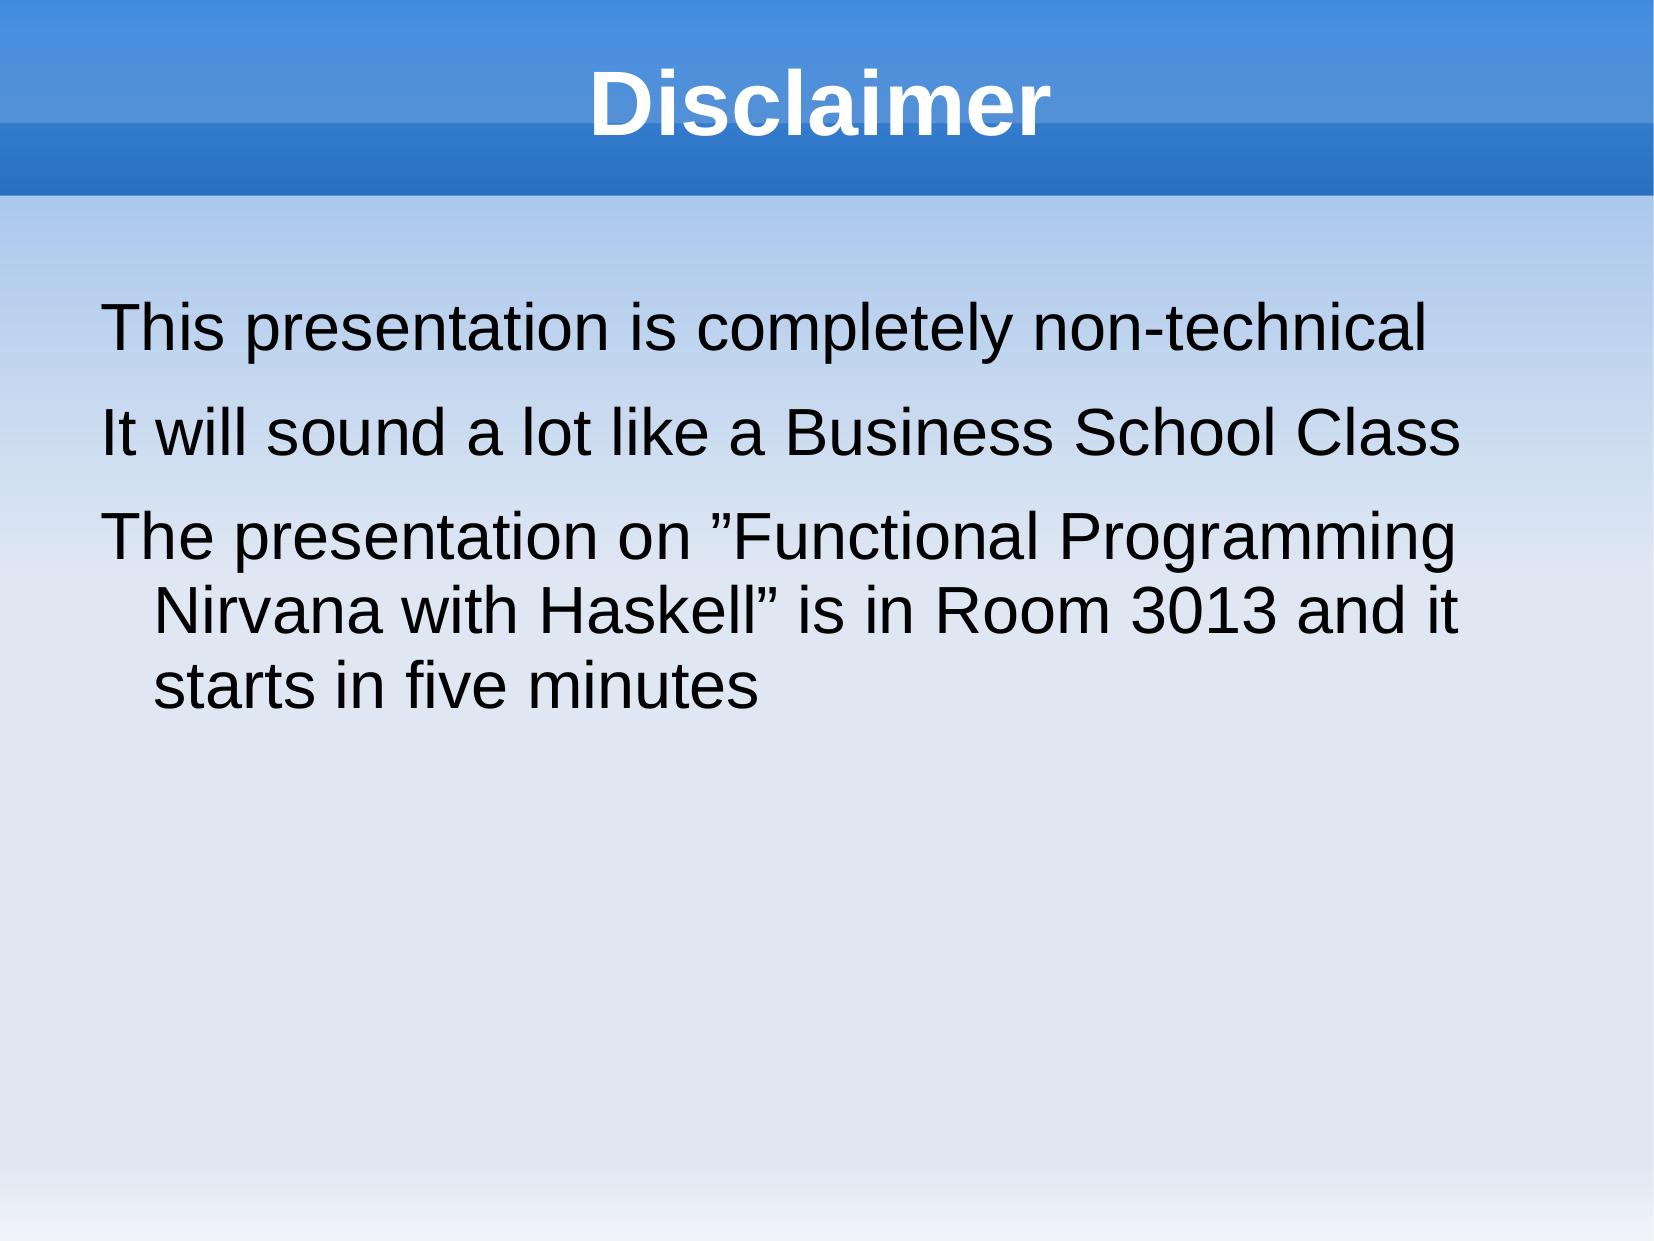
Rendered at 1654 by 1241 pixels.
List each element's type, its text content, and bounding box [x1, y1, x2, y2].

title Disclaimer [76, 7, 1565, 200]
picture [0, 0, 1654, 1241]
list This presentation is completely non-technical It will sound a lot like a Business School Class The presentation on ”Functional Programming Nirvana with Haskell” is in Room 3013 and it starts in five minutes [82, 290, 1571, 1094]
